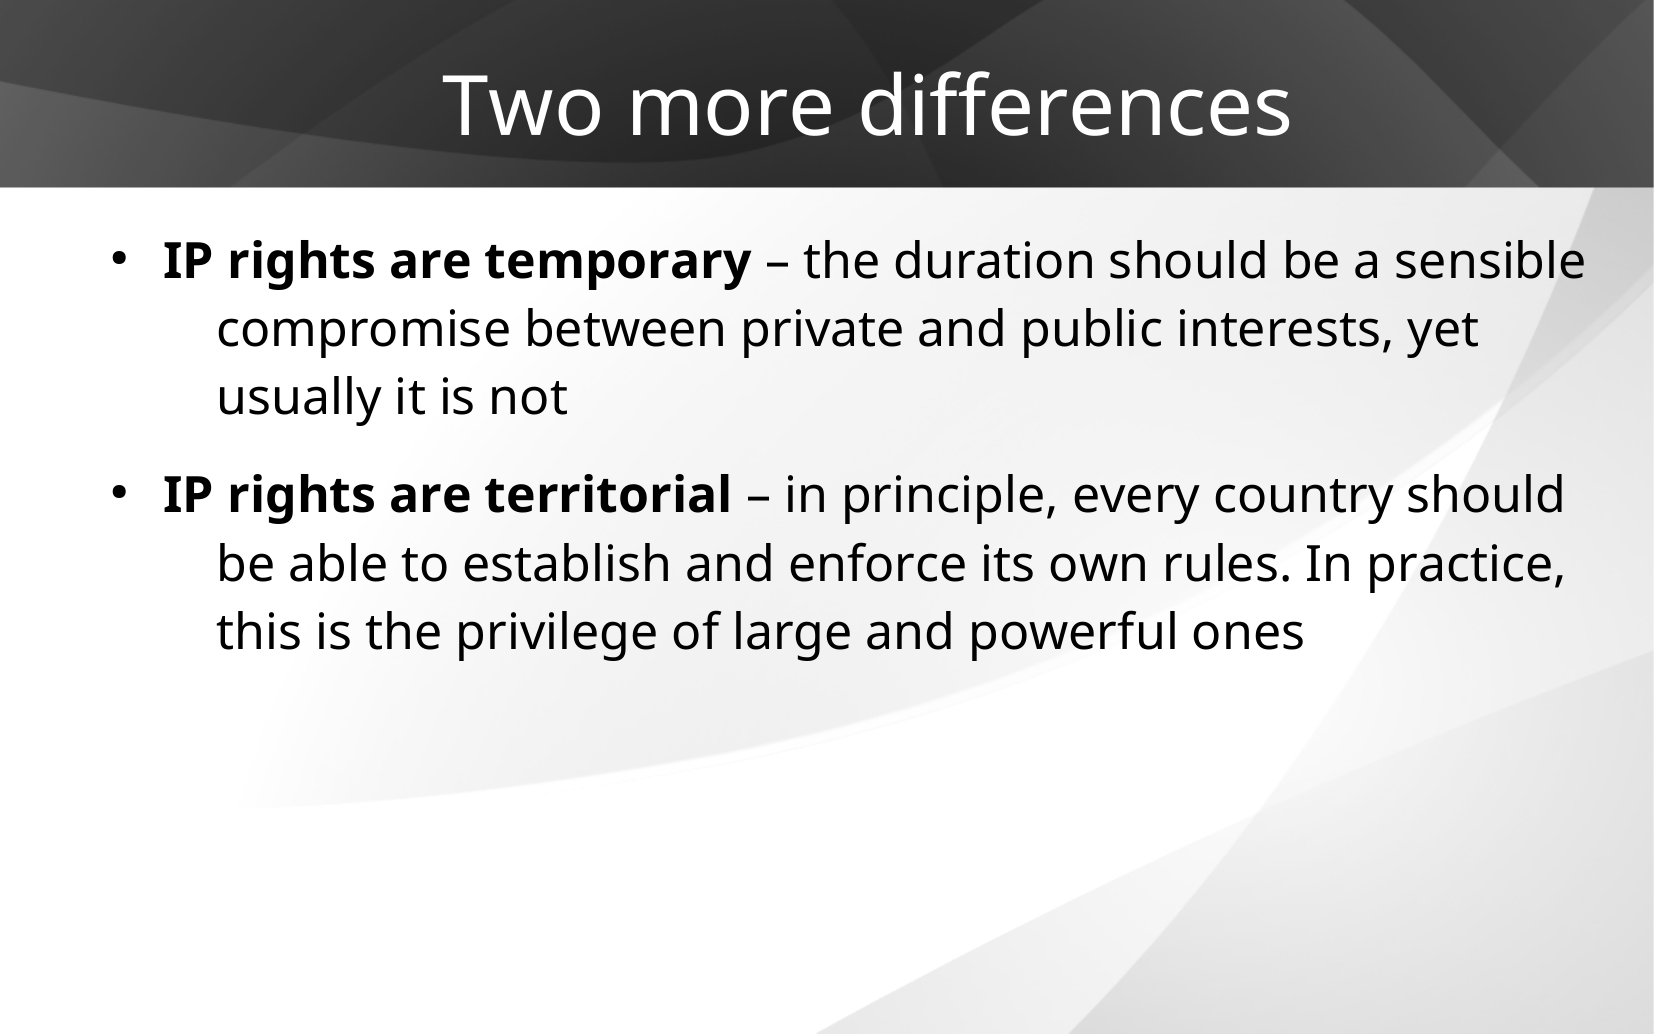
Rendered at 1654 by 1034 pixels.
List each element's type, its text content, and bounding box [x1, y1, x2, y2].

title Two more differences [124, 0, 1613, 208]
list IP rights are temporary – the duration should be a sensible compromise between private and public interests, yet usually it is not IP rights are territorial – in principle, every country should be able to establish and enforce its own rules. In practice, this is the privilege of large and powerful ones [75, 225, 1613, 1013]
picture [0, 0, 1654, 1034]
